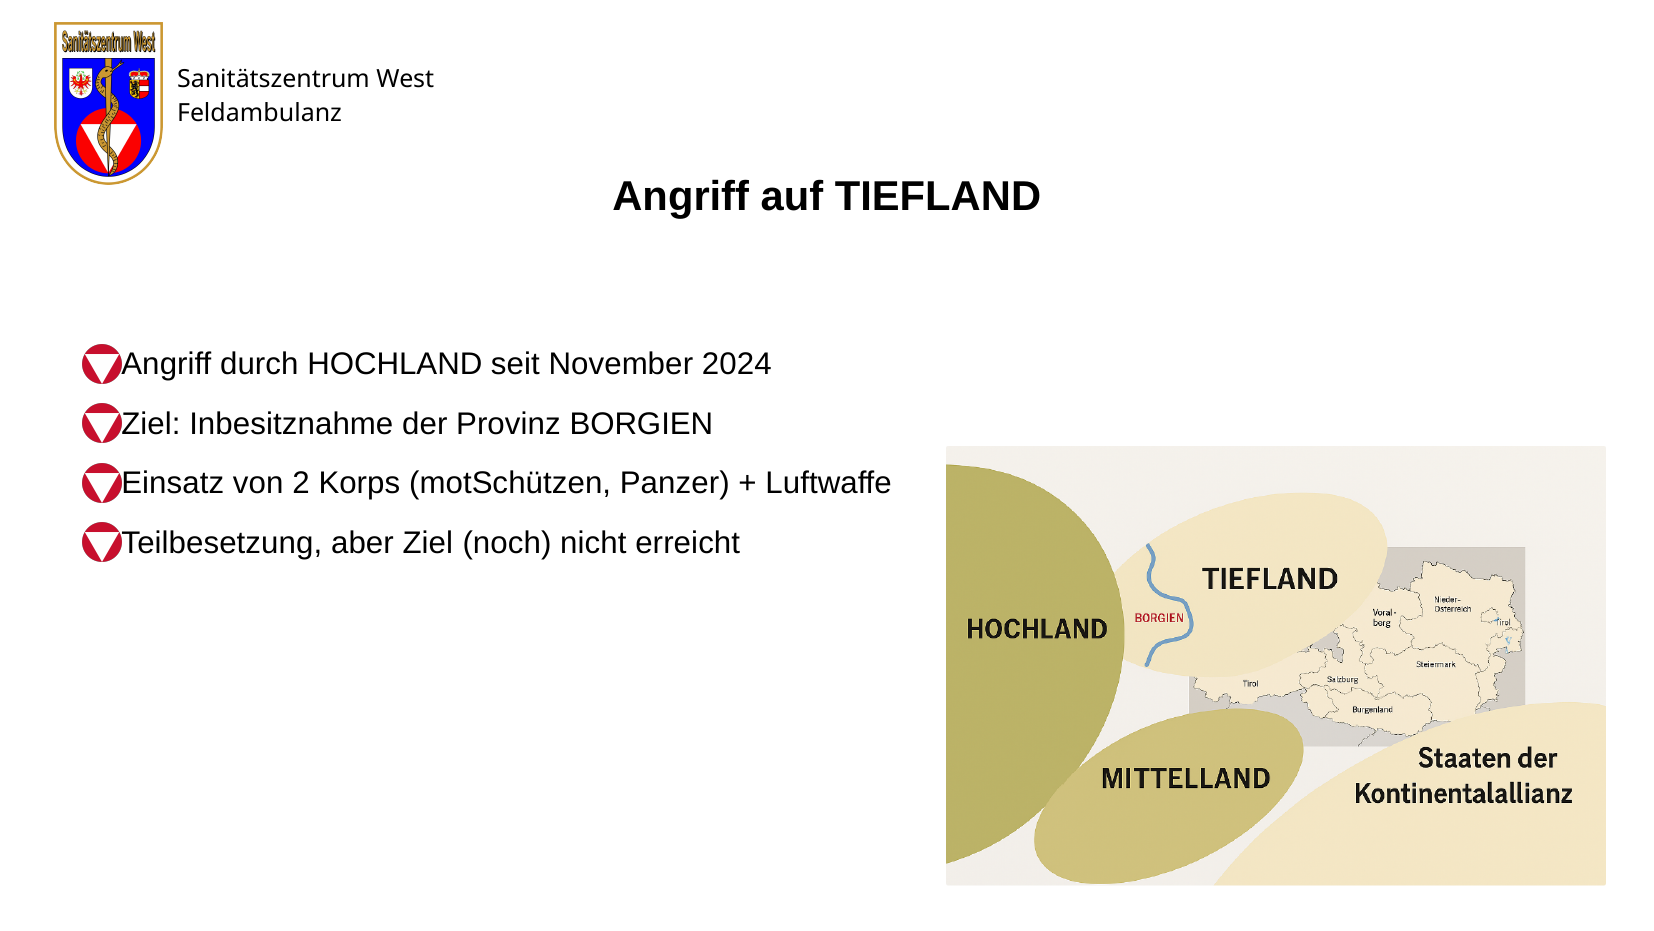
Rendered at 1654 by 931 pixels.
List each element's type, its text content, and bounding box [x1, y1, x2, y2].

picture [54, 22, 163, 185]
title Angriff auf TIEFLAND [88, 118, 1577, 274]
picture [944, 444, 1608, 886]
list Angriff durch HOCHLAND seit November 2024 Ziel: Inbesitznahme der Provinz BORGIEN Einsatz von 2 Korps (motSchützen, Panzer) + Luftwaffe Teilbesetzung, aber Ziel (noch) nicht erreicht [82, 346, 1571, 886]
